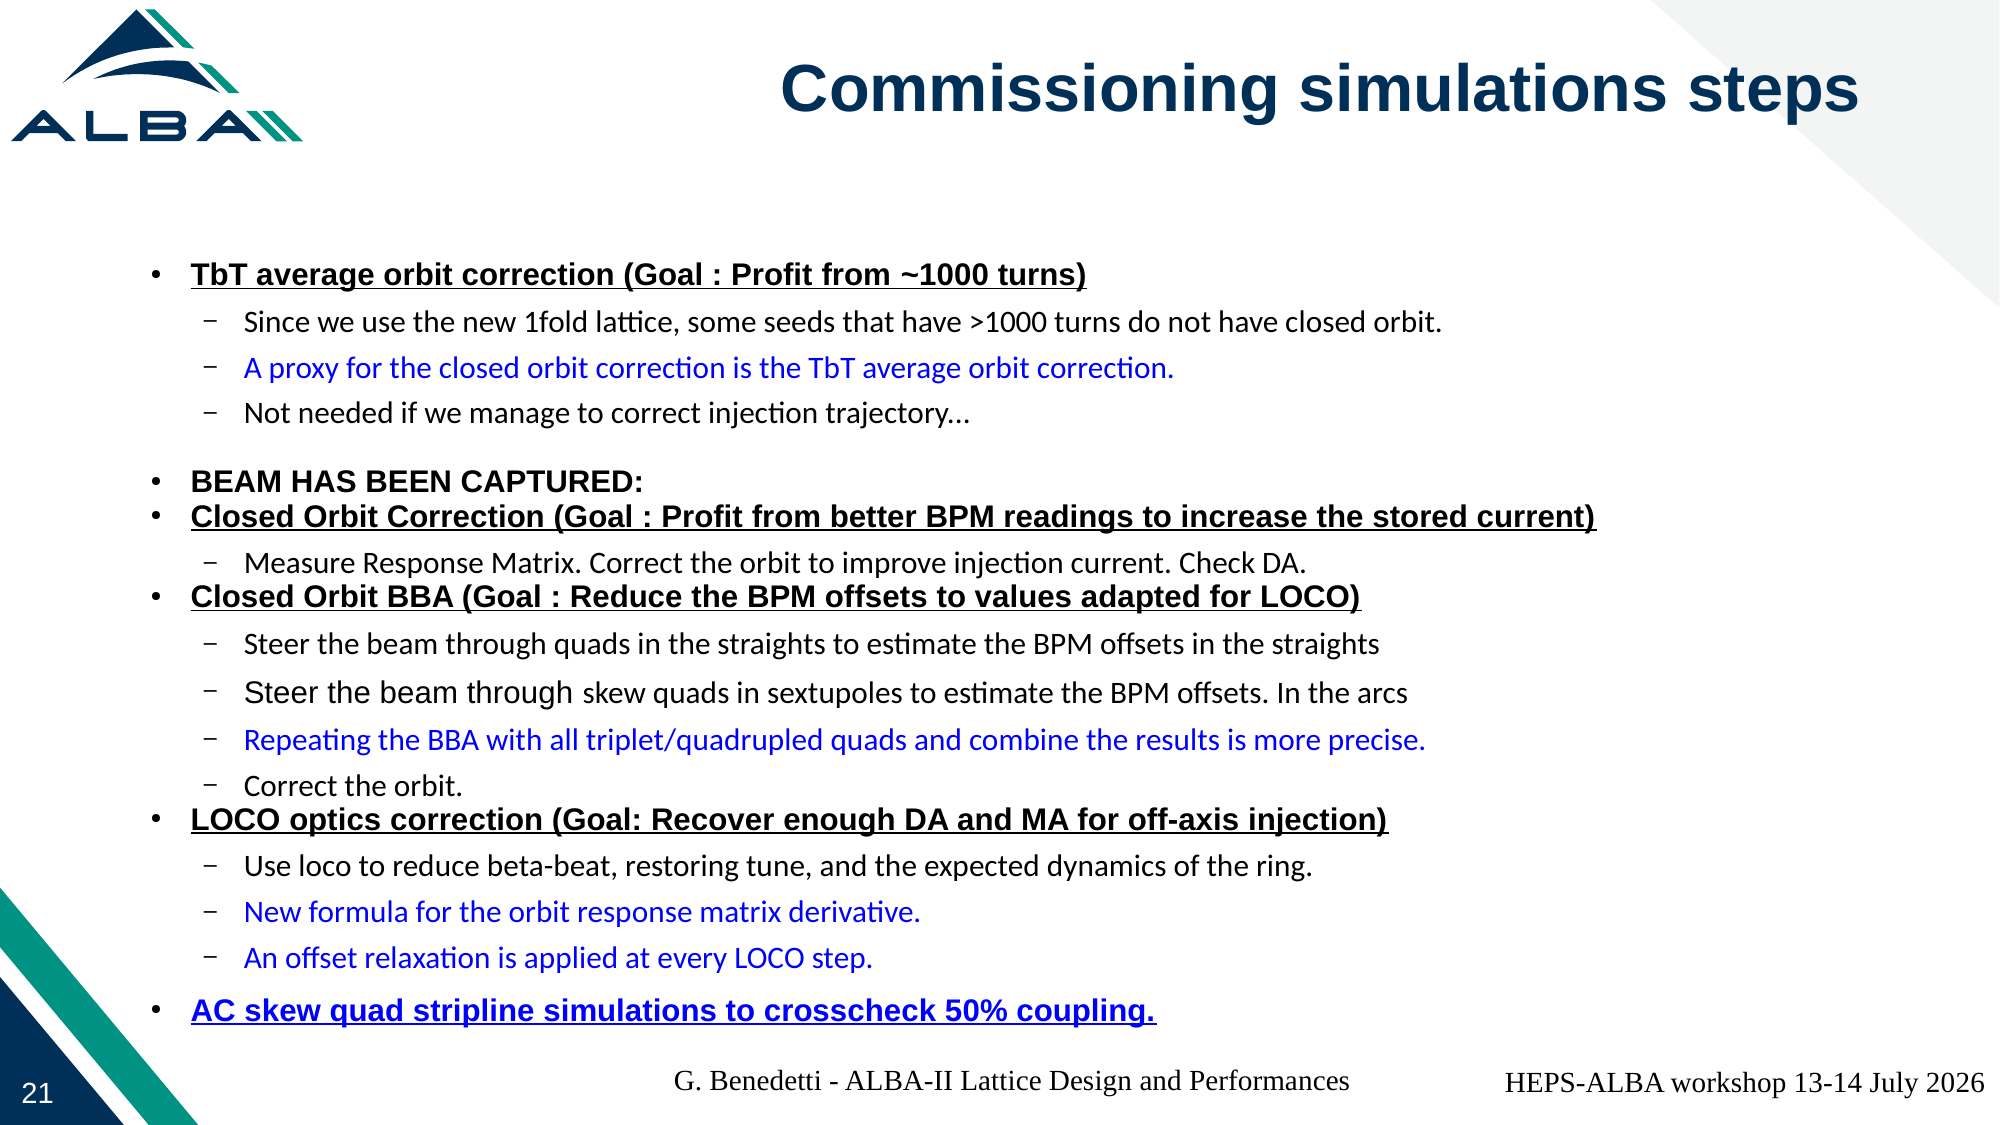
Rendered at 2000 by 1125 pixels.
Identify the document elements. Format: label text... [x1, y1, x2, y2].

list TbT average orbit correction (Goal : Profit from ~1000 turns) Since we use the new 1fold lattice, some seeds that have >1000 turns do not have closed orbit. A proxy for the closed orbit correction is the TbT average orbit correction. Not needed if we manage to correct injection trajectory... BEAM HAS BEEN CAPTURED: Closed Orbit Correction (Goal : Profit from better BPM readings to increase the stored current) Measure Response Matrix. Correct the orbit to improve injection current. Check DA. Closed Orbit BBA (Goal : Reduce the BPM offsets to values adapted for LOCO) Steer the beam through quads in the straights to estimate the BPM offsets in the straights Steer the beam through skew quads in sextupoles to estimate the BPM offsets. In the arcs Repeating the BBA with all triplet/quadrupled quads and combine the results is more precise. Correct the orbit. LOCO optics correction (Goal: Recover enough DA and MA for off-axis injection) Use loco to reduce beta-beat, restoring tune, and the expected dynamics of the ring. New formula for the orbit response matrix derivative. An offset relaxation is applied at every LOCO step. AC skew quad stripline simulations to crosscheck 50% coupling. [137, 257, 1862, 1038]
title Commissioning simulations steps [410, 33, 1862, 143]
